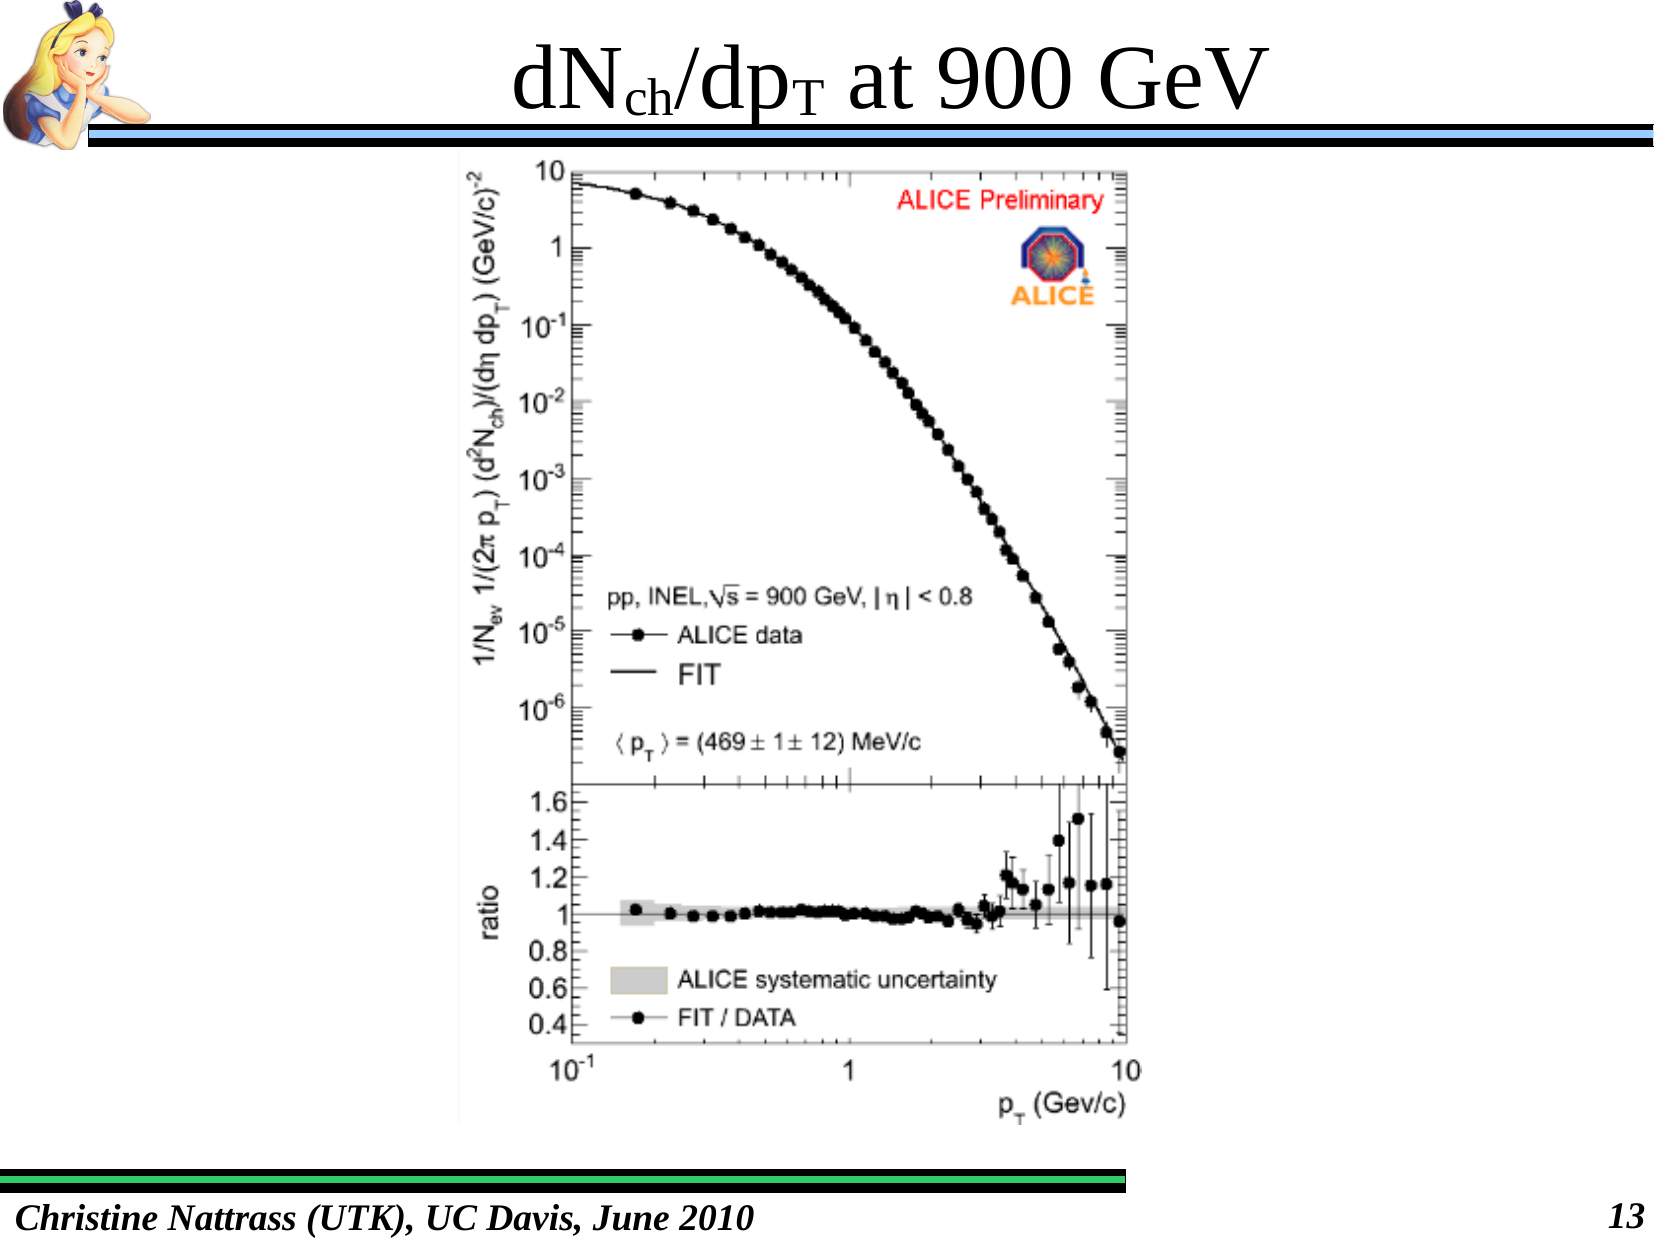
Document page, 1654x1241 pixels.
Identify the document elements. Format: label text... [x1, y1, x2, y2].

picture [3, 0, 151, 150]
title dNch/dpT at 900 GeV [147, 11, 1636, 143]
picture [457, 149, 1142, 1126]
